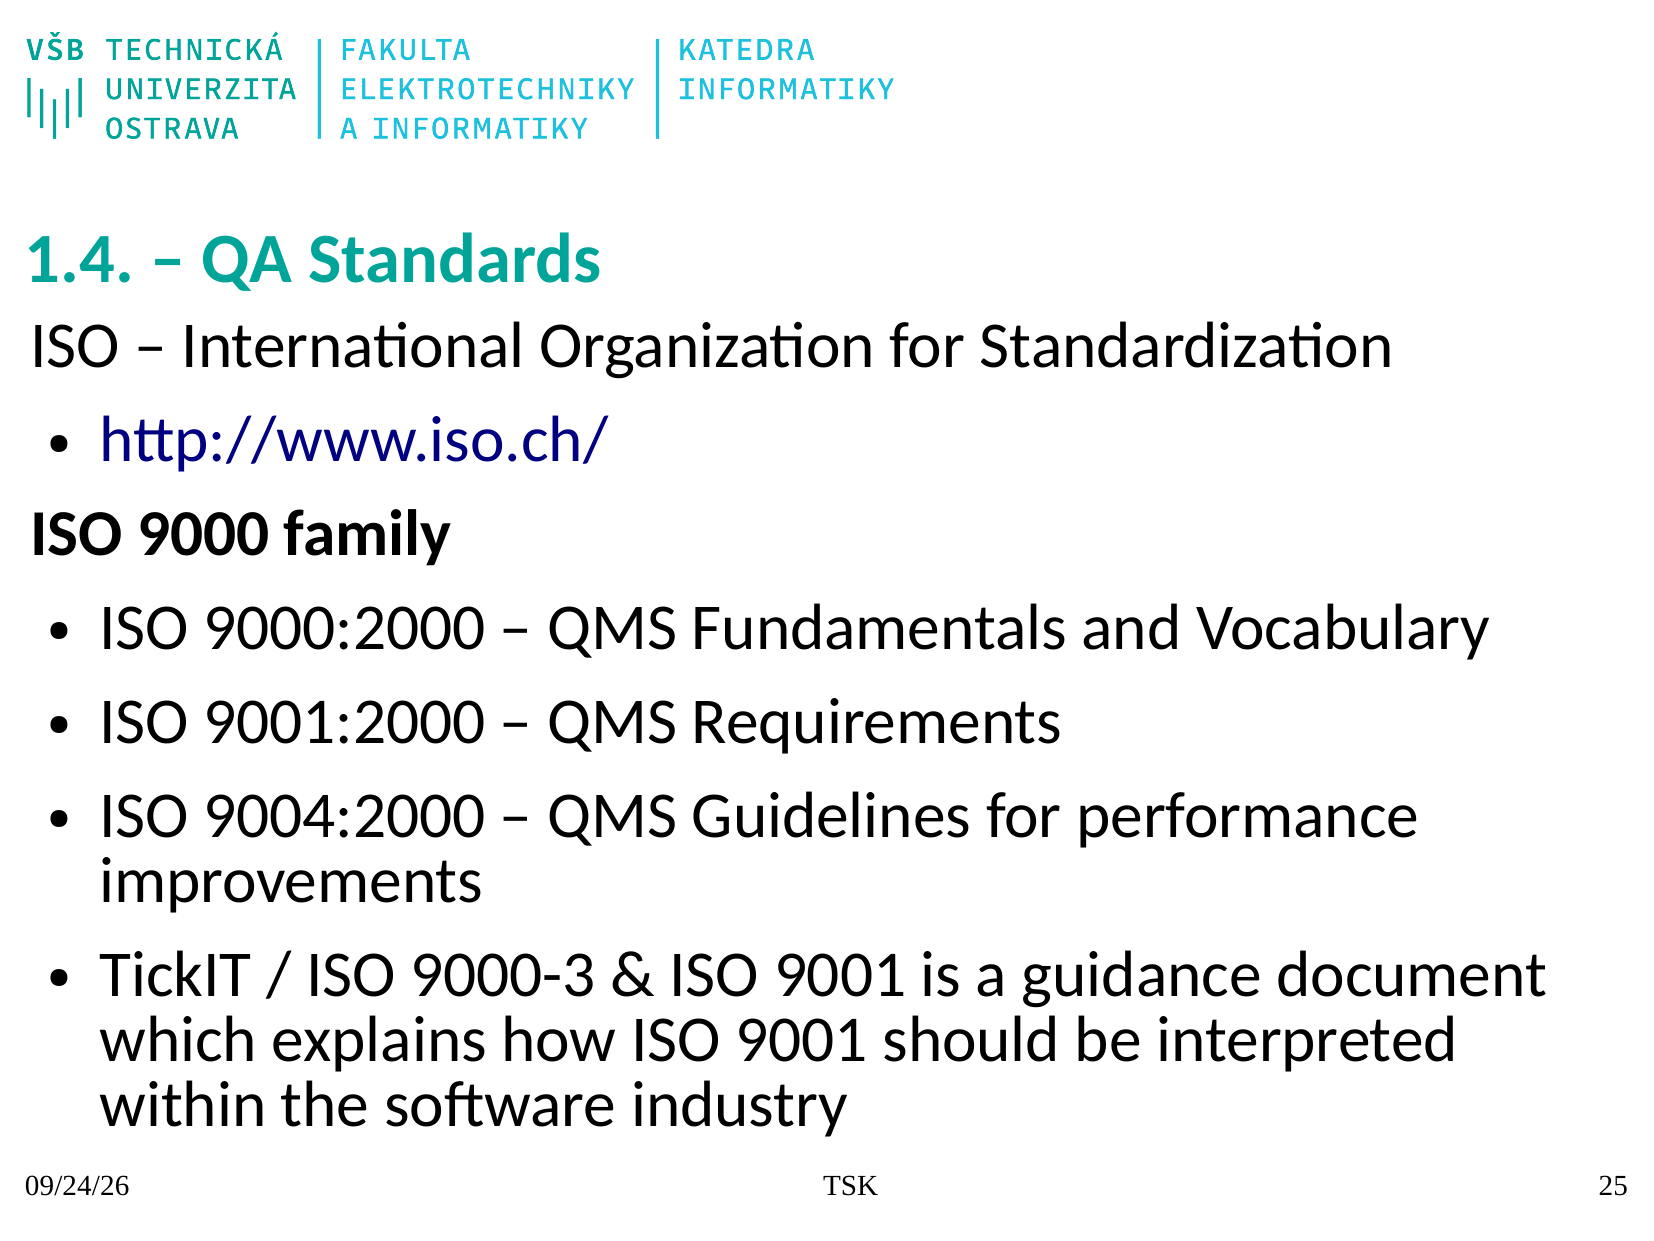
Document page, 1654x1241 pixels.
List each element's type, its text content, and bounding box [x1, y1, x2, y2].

list ISO – International Organization for Standardization http://www.iso.ch/ ISO 9000 family ISO 9000:2000 – QMS Fundamentals and Vocabulary ISO 9001:2000 – QMS Requirements ISO 9004:2000 – QMS Guidelines for performance improvements TickIT / ISO 9000-3 & ISO 9001 is a guidance document which explains how ISO 9001 should be interpreted within the software industry [30, 318, 1629, 1146]
picture [26, 31, 894, 139]
title 1.4. – QA Standards [24, 169, 1629, 300]
